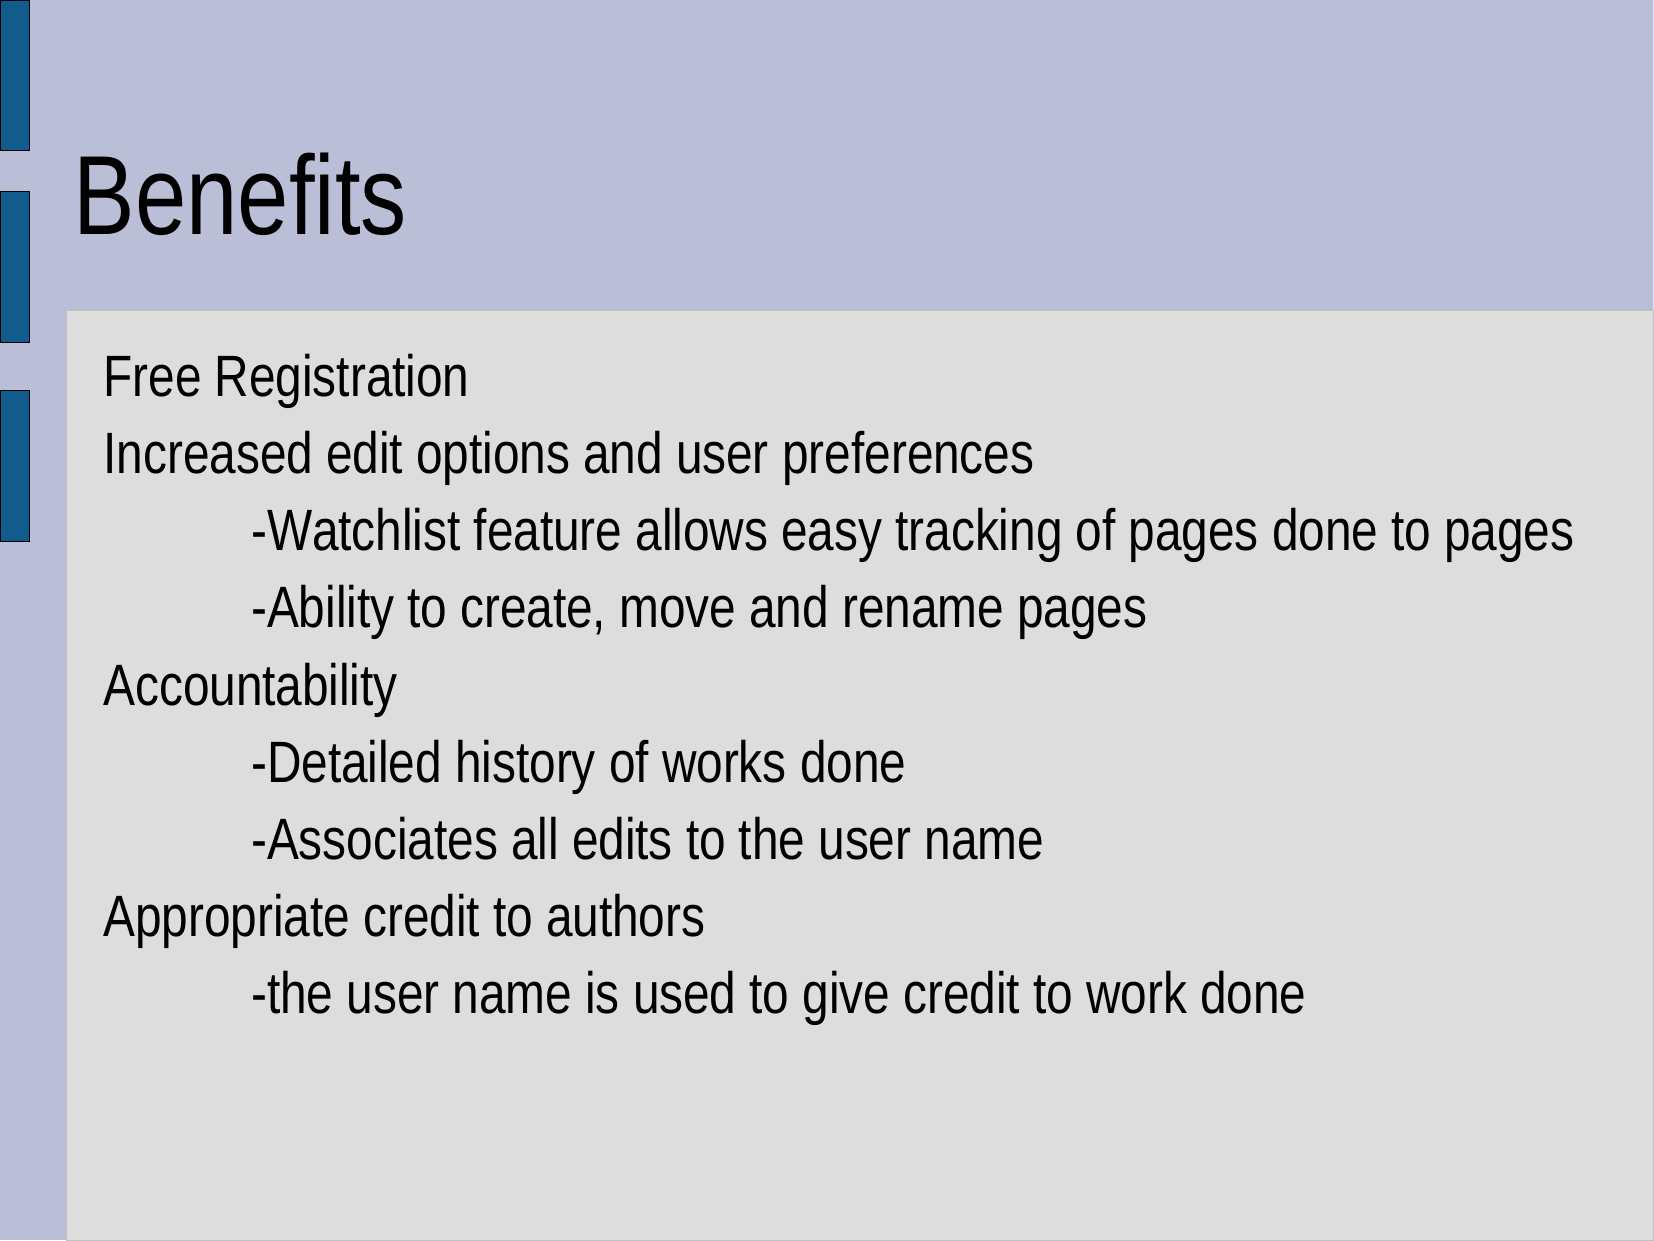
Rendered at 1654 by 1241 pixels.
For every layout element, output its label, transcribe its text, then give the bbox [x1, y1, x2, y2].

text_box Free Registration Increased edit options and user preferences -Watchlist feature allows easy tracking of pages done to pages -Ability to create, move and rename pages Accountability -Detailed history of works done -Associates all edits to the user name Appropriate credit to authors -the user name is used to give credit to work done [88, 334, 1595, 1029]
text_box Benefits [59, 122, 443, 265]
